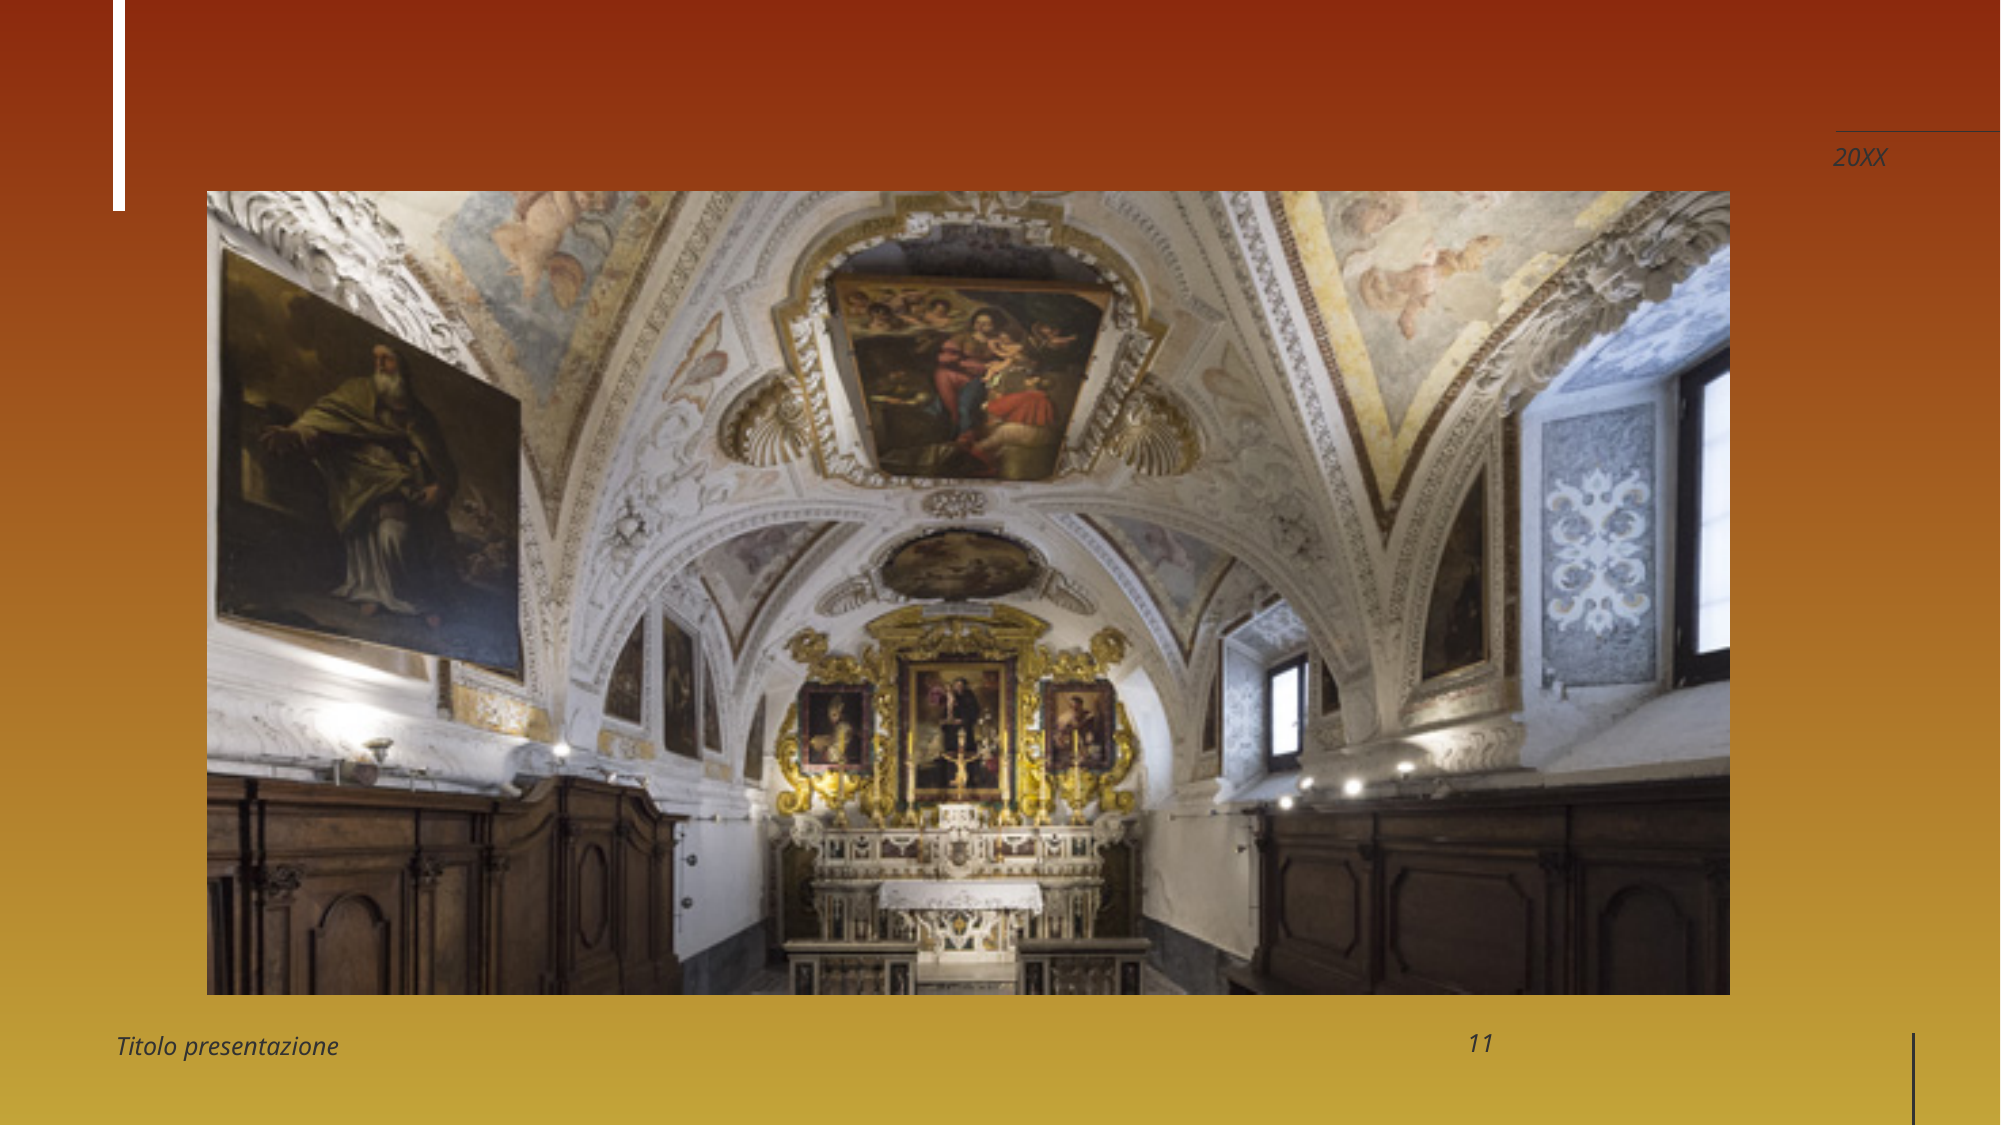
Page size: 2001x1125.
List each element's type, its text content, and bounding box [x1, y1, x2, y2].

list 20XX [1818, 137, 1919, 192]
text_box Titolo presentazione [100, 1015, 636, 1075]
picture [207, 191, 1730, 995]
text_box 5 [1451, 1015, 1902, 1075]
